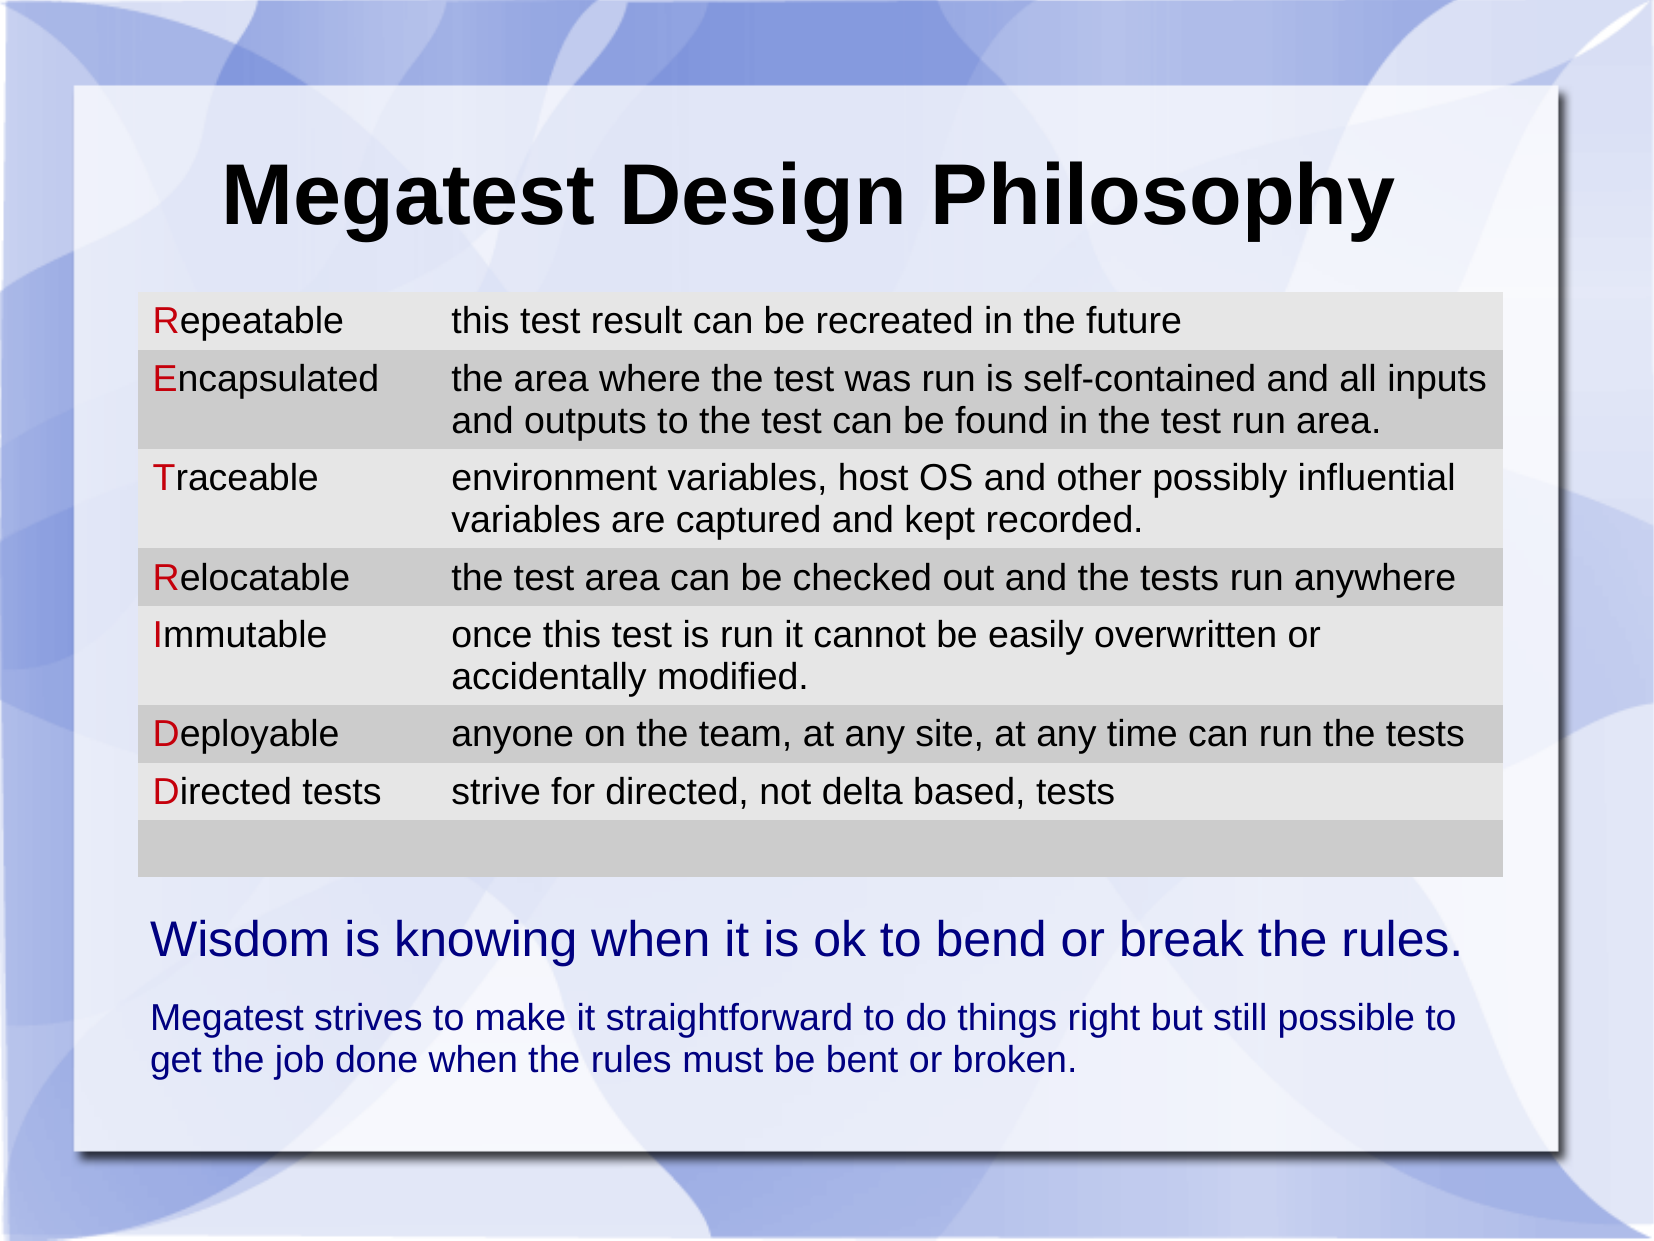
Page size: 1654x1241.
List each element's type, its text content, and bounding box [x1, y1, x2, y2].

table_cell Relocatable [138, 548, 437, 606]
list Wisdom is knowing when it is ok to bend or break the rules. Megatest strives to make it straightforward to do things right but still possible to get the job done when the rules must be bent or broken. [150, 911, 1509, 1081]
table_cell [437, 820, 1503, 877]
table_cell environment variables, host OS and other possibly influential variables are captured and kept recorded. [437, 449, 1503, 548]
title Megatest Design Philosophy [82, 90, 1536, 298]
table_cell Traceable [138, 449, 437, 548]
table_cell strive for directed, not delta based, tests [437, 763, 1503, 820]
table_cell [138, 820, 437, 877]
table_cell Immutable [138, 606, 437, 705]
table_cell Directed tests [138, 763, 437, 820]
table_cell the area where the test was run is self-contained and all inputs and outputs to the test can be found in the test run area. [437, 350, 1503, 449]
table_cell Deployable [138, 705, 437, 763]
table_cell the test area can be checked out and the tests run anywhere [437, 548, 1503, 606]
table_cell once this test is run it cannot be easily overwritten or accidentally modified. [437, 606, 1503, 705]
table_cell Encapsulated [138, 350, 437, 449]
picture [0, 0, 1654, 1241]
table_header this test result can be recreated in the future [437, 292, 1503, 350]
table_header Repeatable [138, 292, 437, 350]
table_cell anyone on the team, at any site, at any time can run the tests [437, 705, 1503, 763]
